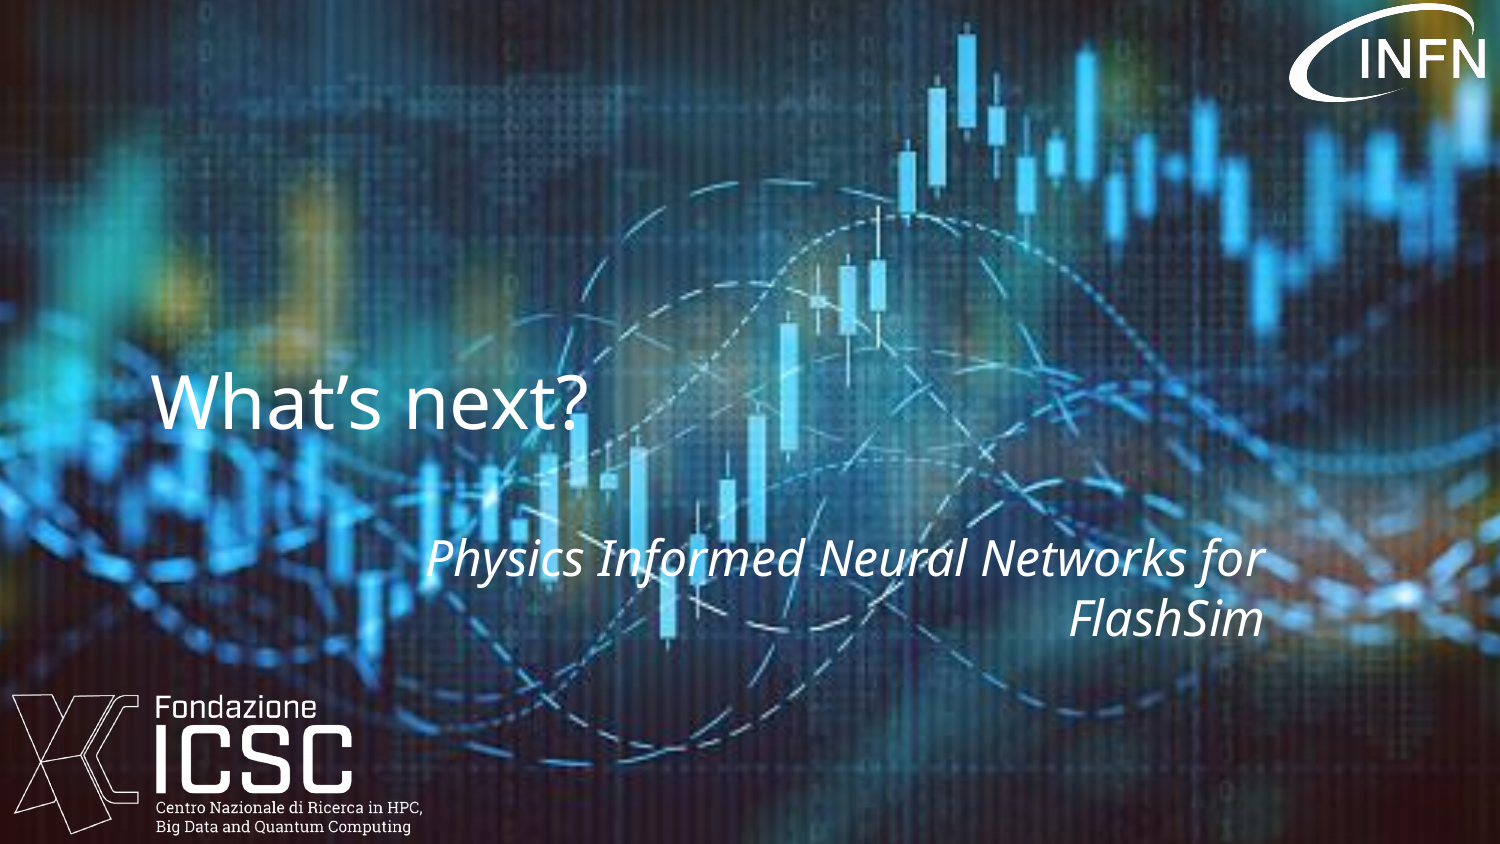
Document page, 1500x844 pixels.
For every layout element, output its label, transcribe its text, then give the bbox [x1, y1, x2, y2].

title Physics Informed Neural Networks for FlashSim [319, 534, 1281, 639]
title What’s next? [135, 264, 1097, 535]
picture [0, 0, 1500, 844]
